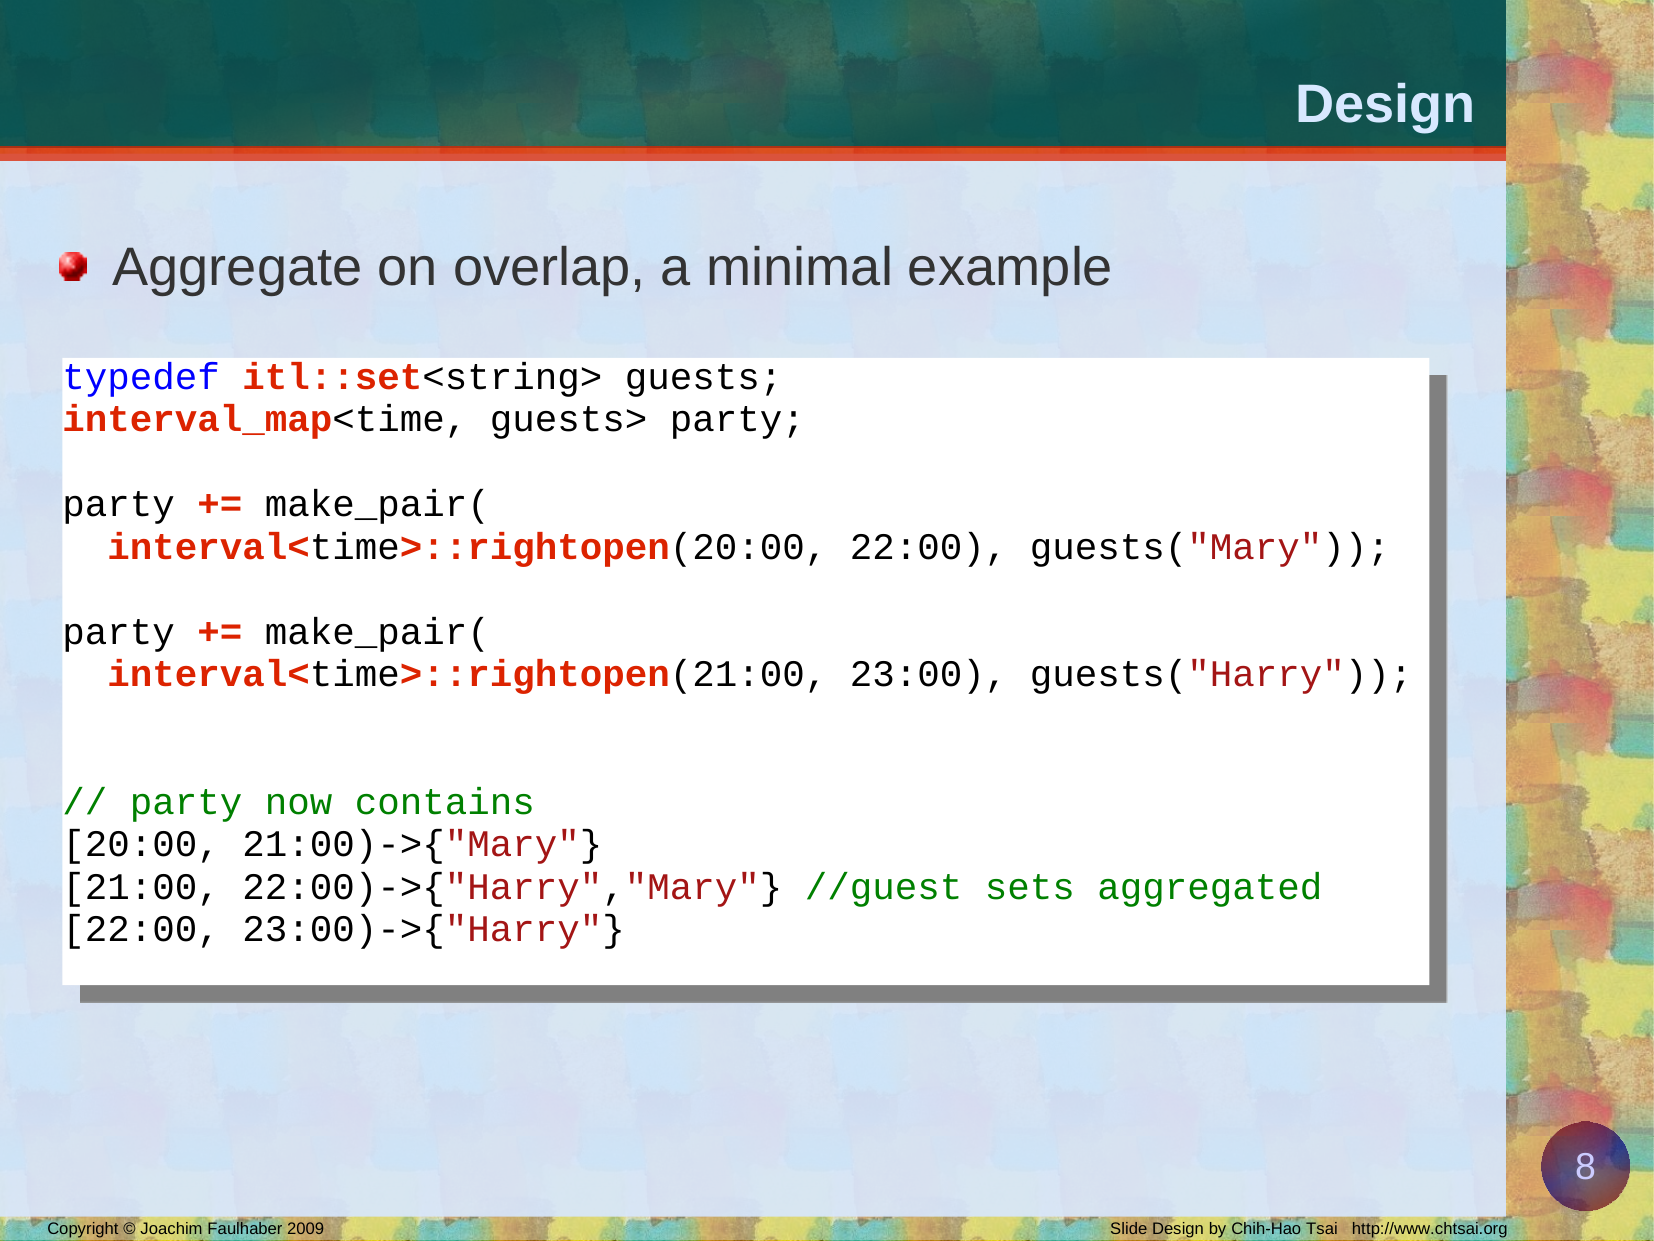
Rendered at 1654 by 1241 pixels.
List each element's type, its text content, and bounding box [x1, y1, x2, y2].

list Aggregate on overlap, a minimal example [59, 236, 1418, 329]
text_box typedef itl::set<string> guests; interval_map<time, guests> party; party += make_pair( interval<time>::rightopen(20:00, 22:00), guests("Mary")); party += make_pair( interval<time>::rightopen(21:00, 23:00), guests("Harry")); // party now contains [20:00, 21:00)->{"Mary"} [21:00, 22:00)->{"Harry","Mary"} //guest sets aggregated [22:00, 23:00)->{"Harry"} [62, 357, 1430, 986]
title Design [29, 59, 1477, 148]
